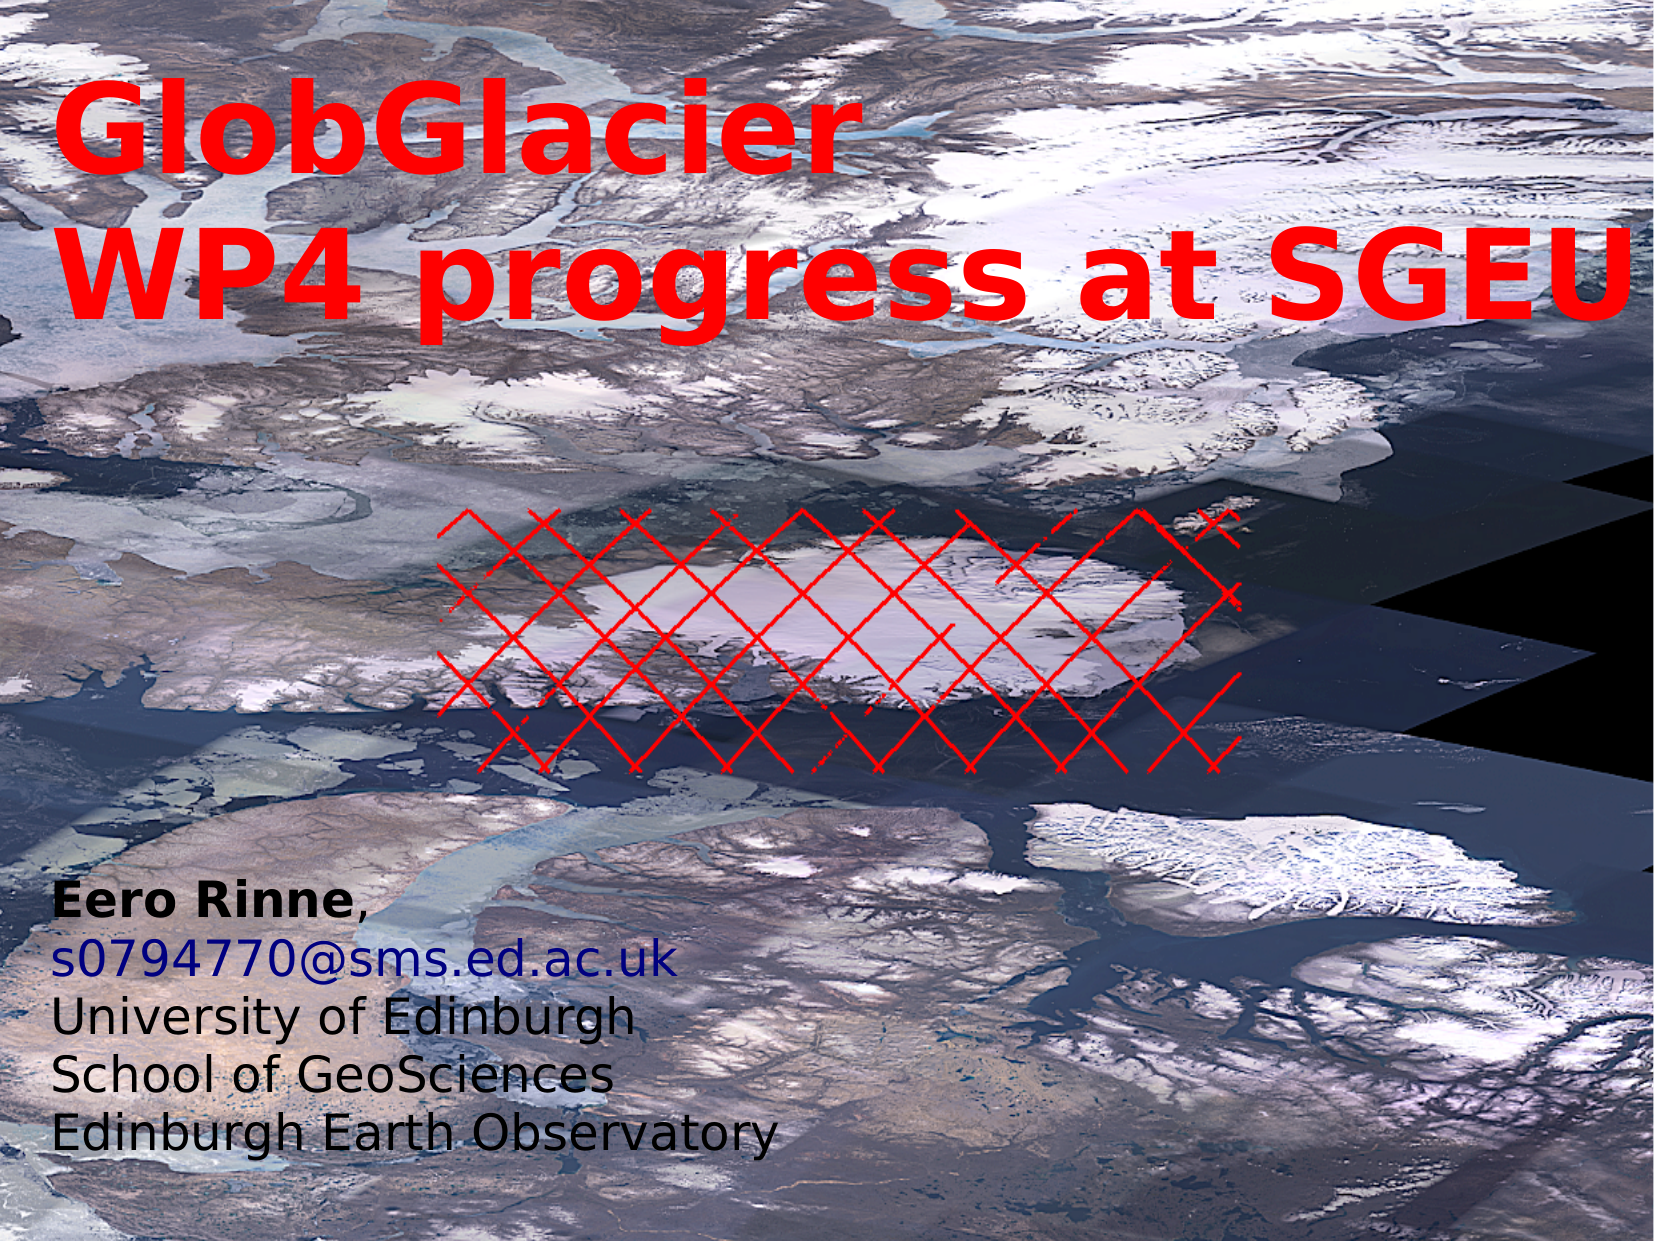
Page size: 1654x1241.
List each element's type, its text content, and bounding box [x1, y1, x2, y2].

text_box GlobGlacier WP4 progress at SGEU Eero Rinne, s0794770@sms.ed.ac.uk University of Edinburgh School of GeoSciences Edinburgh Earth Observatory [35, 50, 1627, 1170]
picture [0, 0, 1654, 1241]
